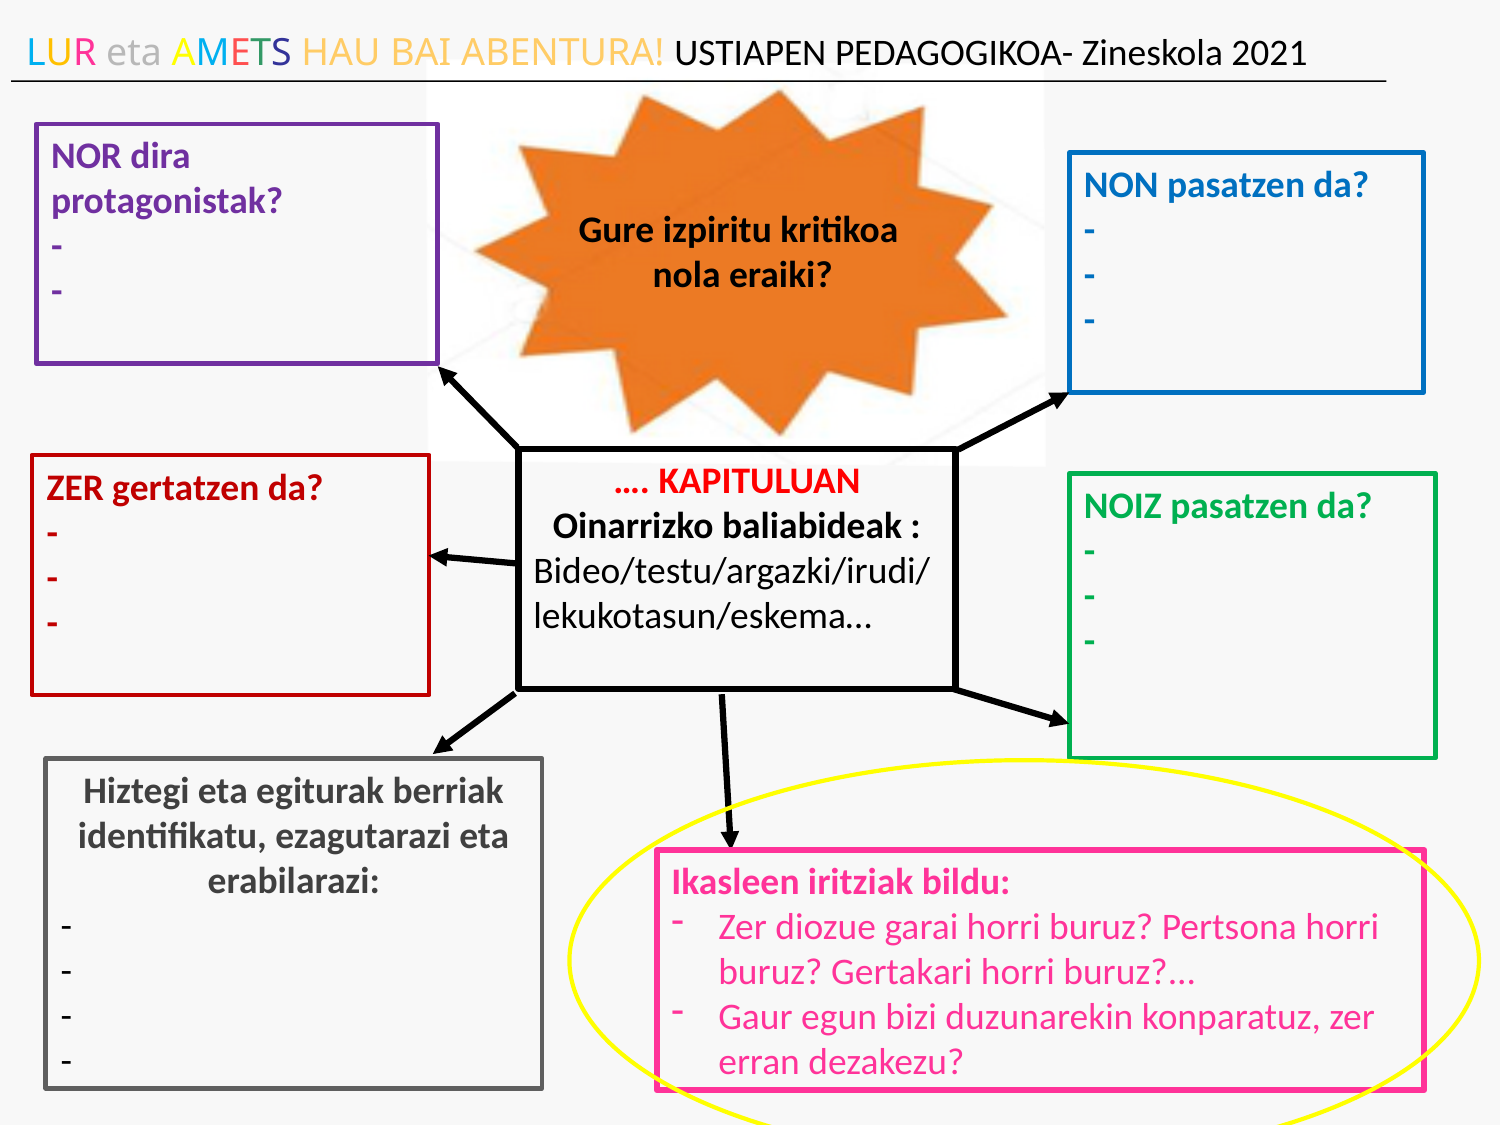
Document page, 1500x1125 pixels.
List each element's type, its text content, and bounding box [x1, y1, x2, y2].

text_box ZER gertatzen da? - - - [31, 455, 430, 695]
text_box Ikasleen iritziak bildu: Zer diozue garai horri buruz? Pertsona horri buruz? Gertakari horri buruz?... Gaur egun bizi duzunarekin konparatuz, zer erran dezakezu? [656, 850, 1425, 1090]
text_box NOR dira protagonistak? - - [36, 123, 438, 364]
text_box Gure izpiritu kritikoa nola eraiki? [478, 197, 1008, 303]
text_box …. KAPITULUAN Oinarrizko baliabideak : Bideo/testu/argazki/irudi/ lekukotasun/eskema… [518, 448, 956, 689]
text_box NON pasatzen da? - - - [1069, 152, 1424, 393]
text_box NOIZ pasatzen da? - - - [1069, 473, 1436, 759]
picture [425, 82, 1046, 467]
text_box Hiztegi eta egiturak berriak identifikatu, ezagutarazi eta erabilarazi: - - - - [45, 758, 542, 1089]
text_box LUR eta AMETS HAU BAI ABENTURA! USTIAPEN PEDAGOGIKOA- Zineskola 2021 [11, 20, 1423, 81]
